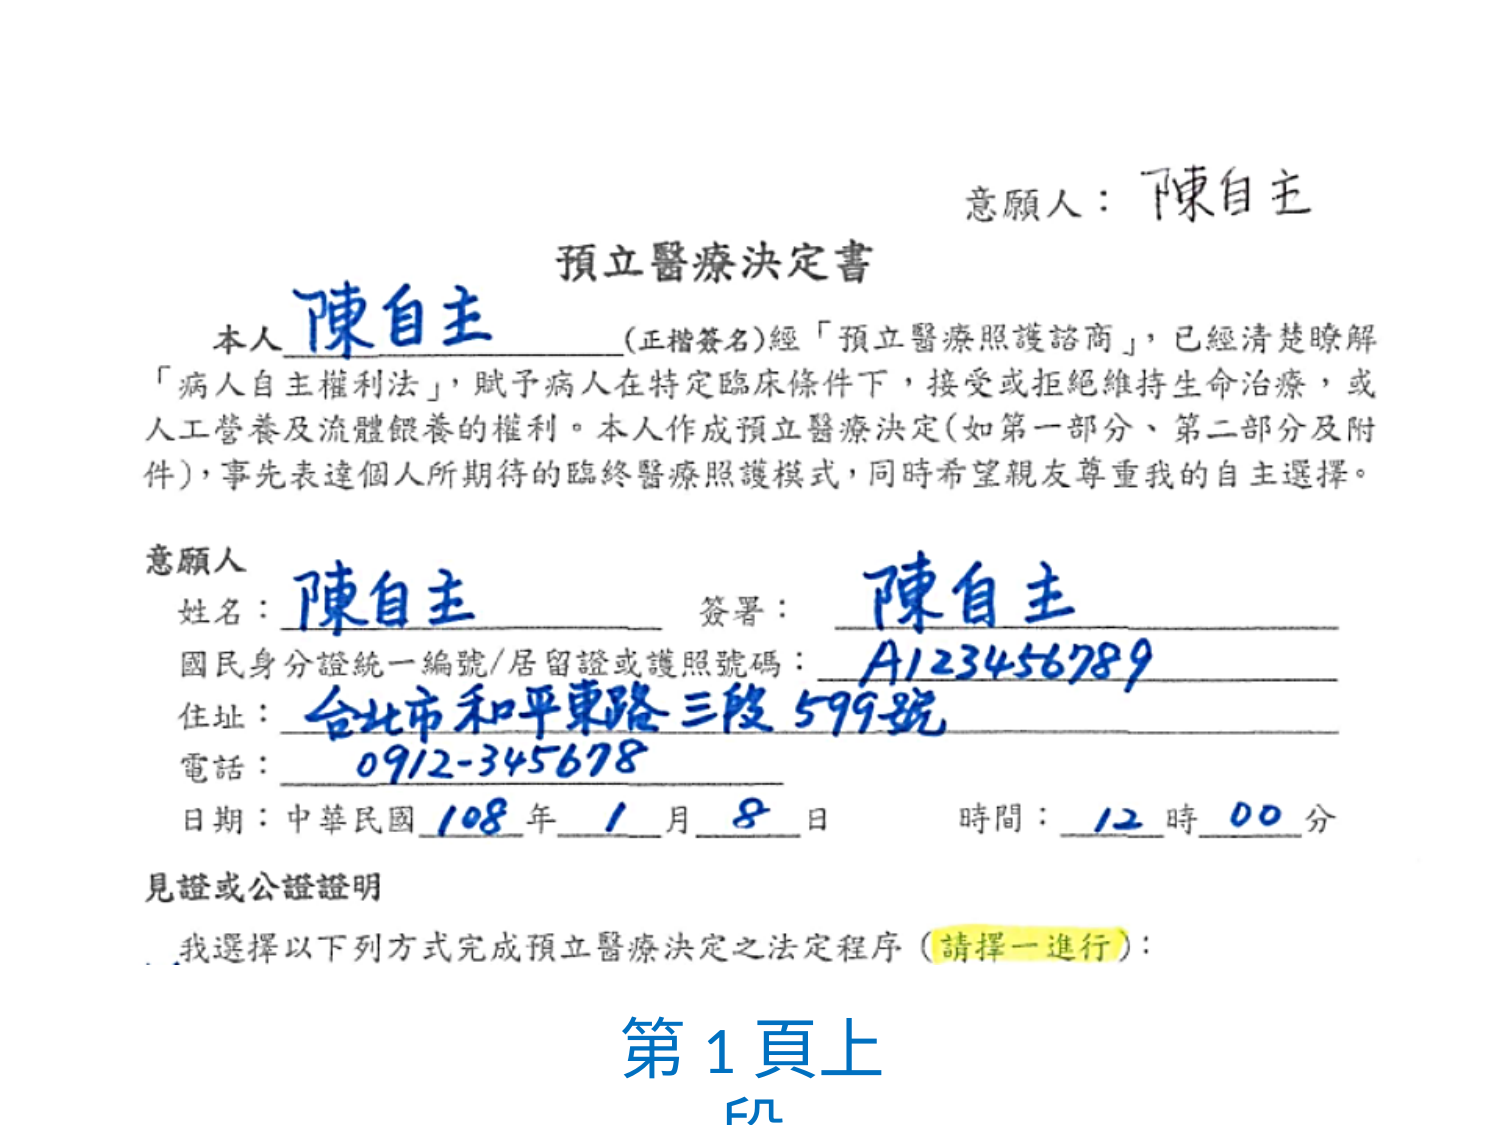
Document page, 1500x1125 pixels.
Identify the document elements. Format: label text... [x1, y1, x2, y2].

text_box 第1頁上段 [577, 999, 928, 1125]
picture [53, 148, 1449, 965]
